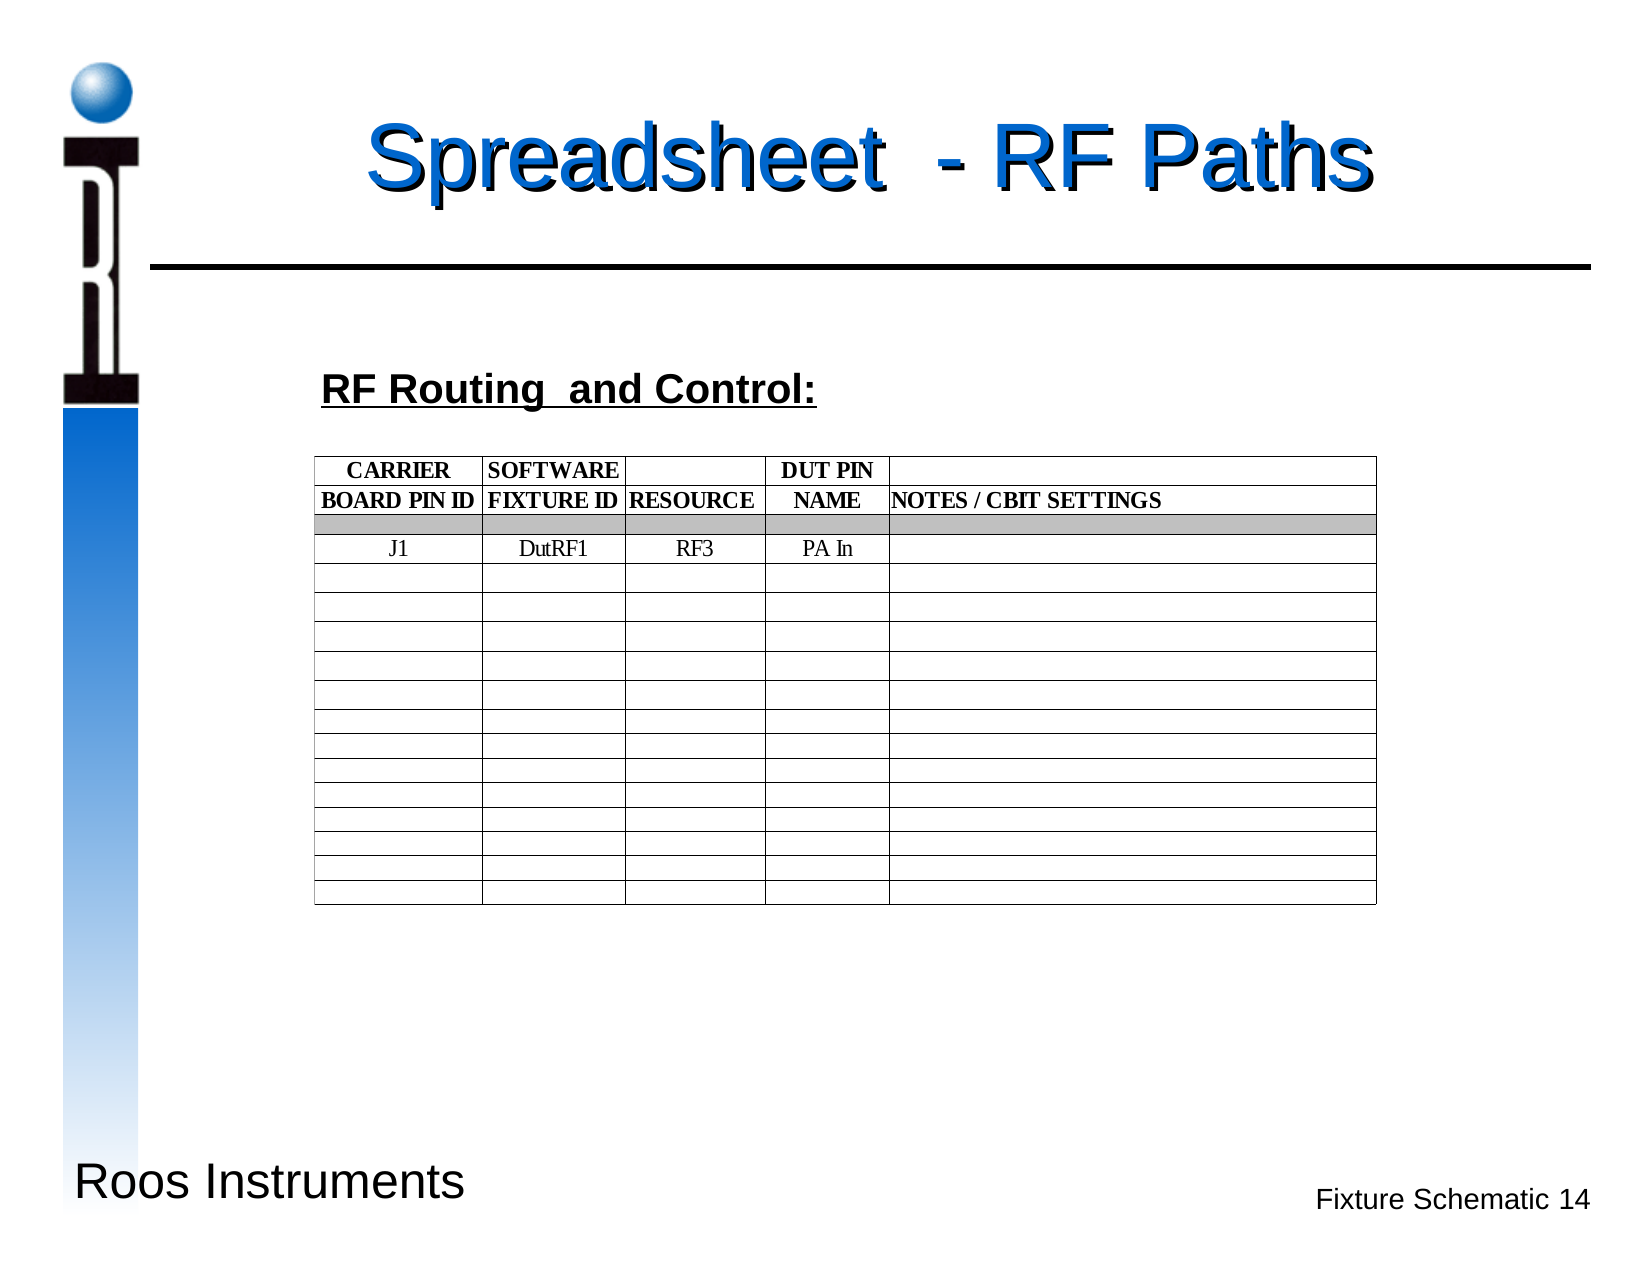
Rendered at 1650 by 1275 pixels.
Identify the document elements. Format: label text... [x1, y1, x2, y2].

title Spreadsheet - RF Paths [147, 59, 1591, 253]
chart [314, 427, 1503, 912]
picture [59, 59, 144, 411]
text_box RF Routing and Control: [306, 358, 833, 421]
